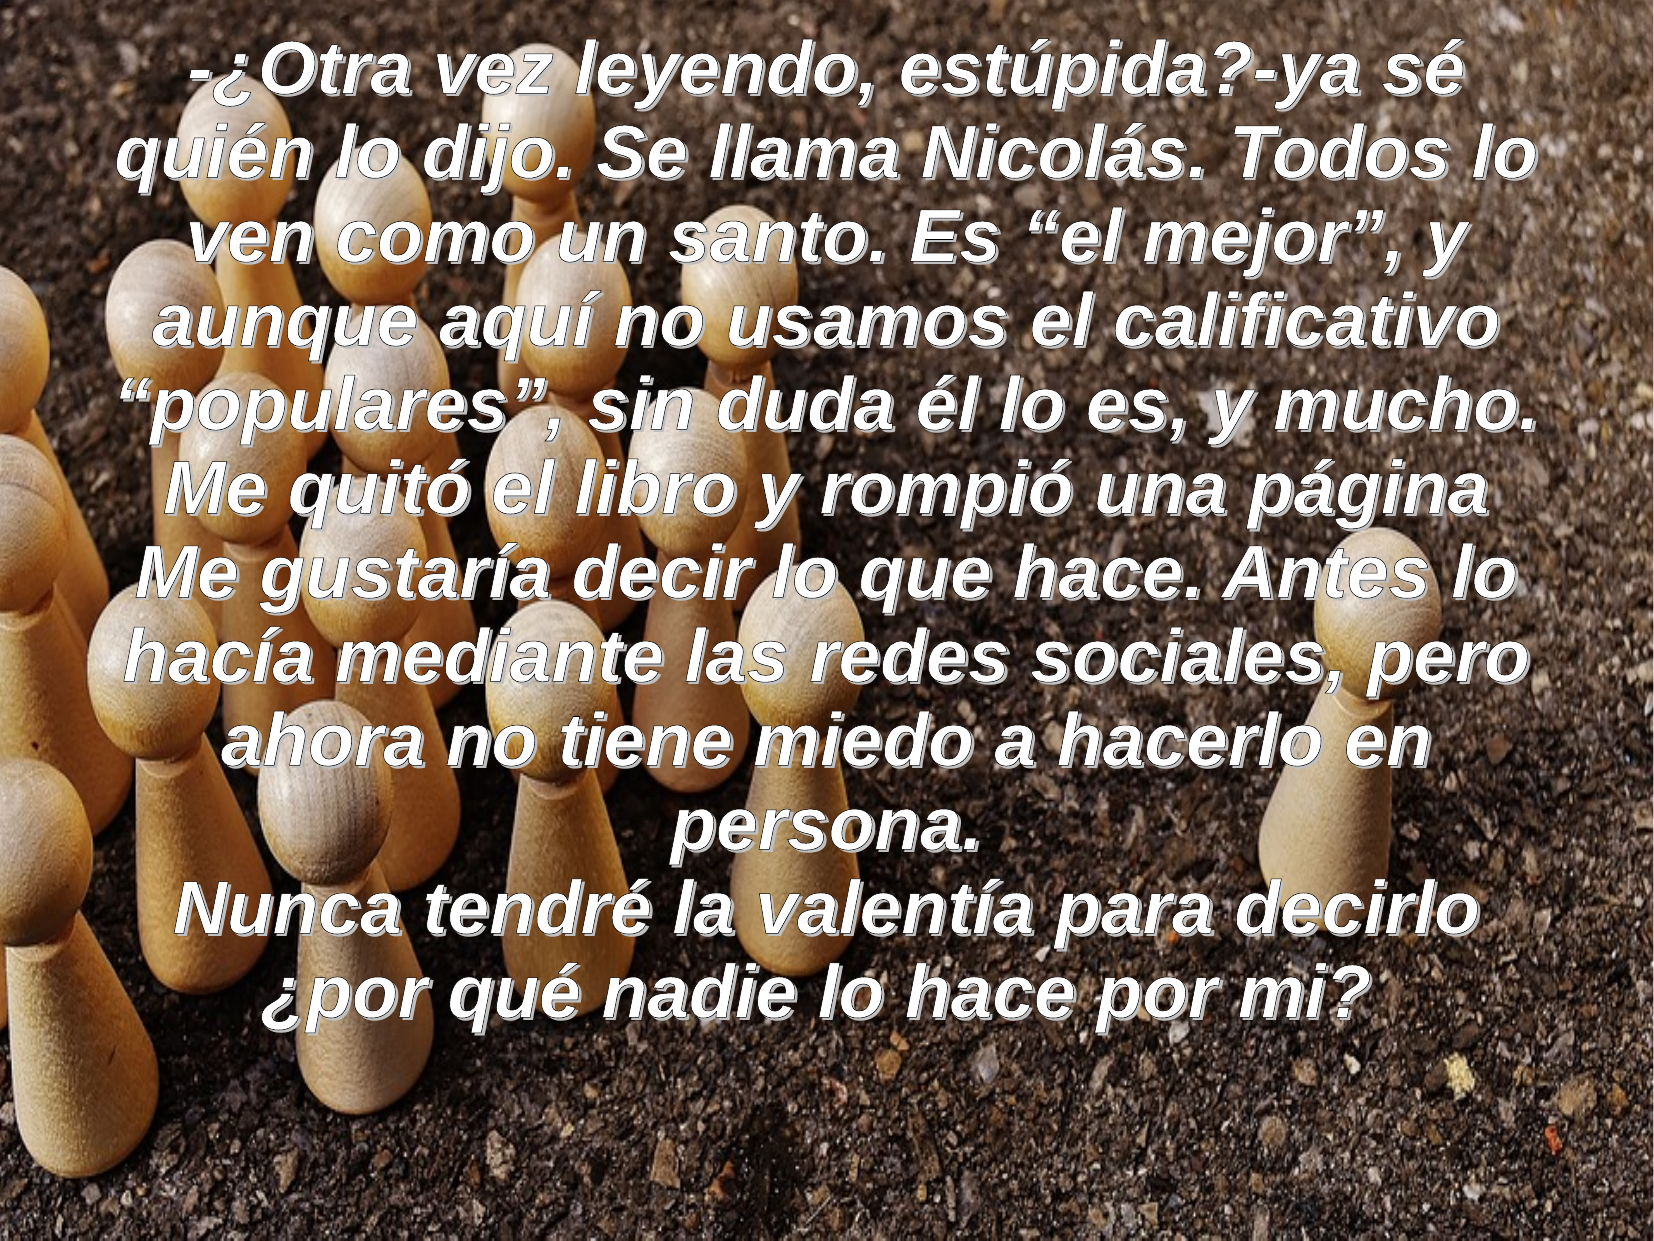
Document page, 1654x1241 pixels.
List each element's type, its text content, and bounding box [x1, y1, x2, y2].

picture [0, 0, 1654, 1241]
subtitle -¿Otra vez leyendo, estúpida?-ya sé quién lo dijo. Se llama Nicolás. Todos lo ven como un santo. Es “el mejor”, y aunque aquí no usamos el calificativo “populares”, sin duda él lo es, y mucho. Me quitó el libro y rompió una página Me gustaría decir lo que hace. Antes lo hacía mediante las redes sociales, pero ahora no tiene miedo a hacerlo en persona. Nunca tendré la valentía para decirlo ¿por qué nadie lo hace por mi? [82, 25, 1571, 1034]
